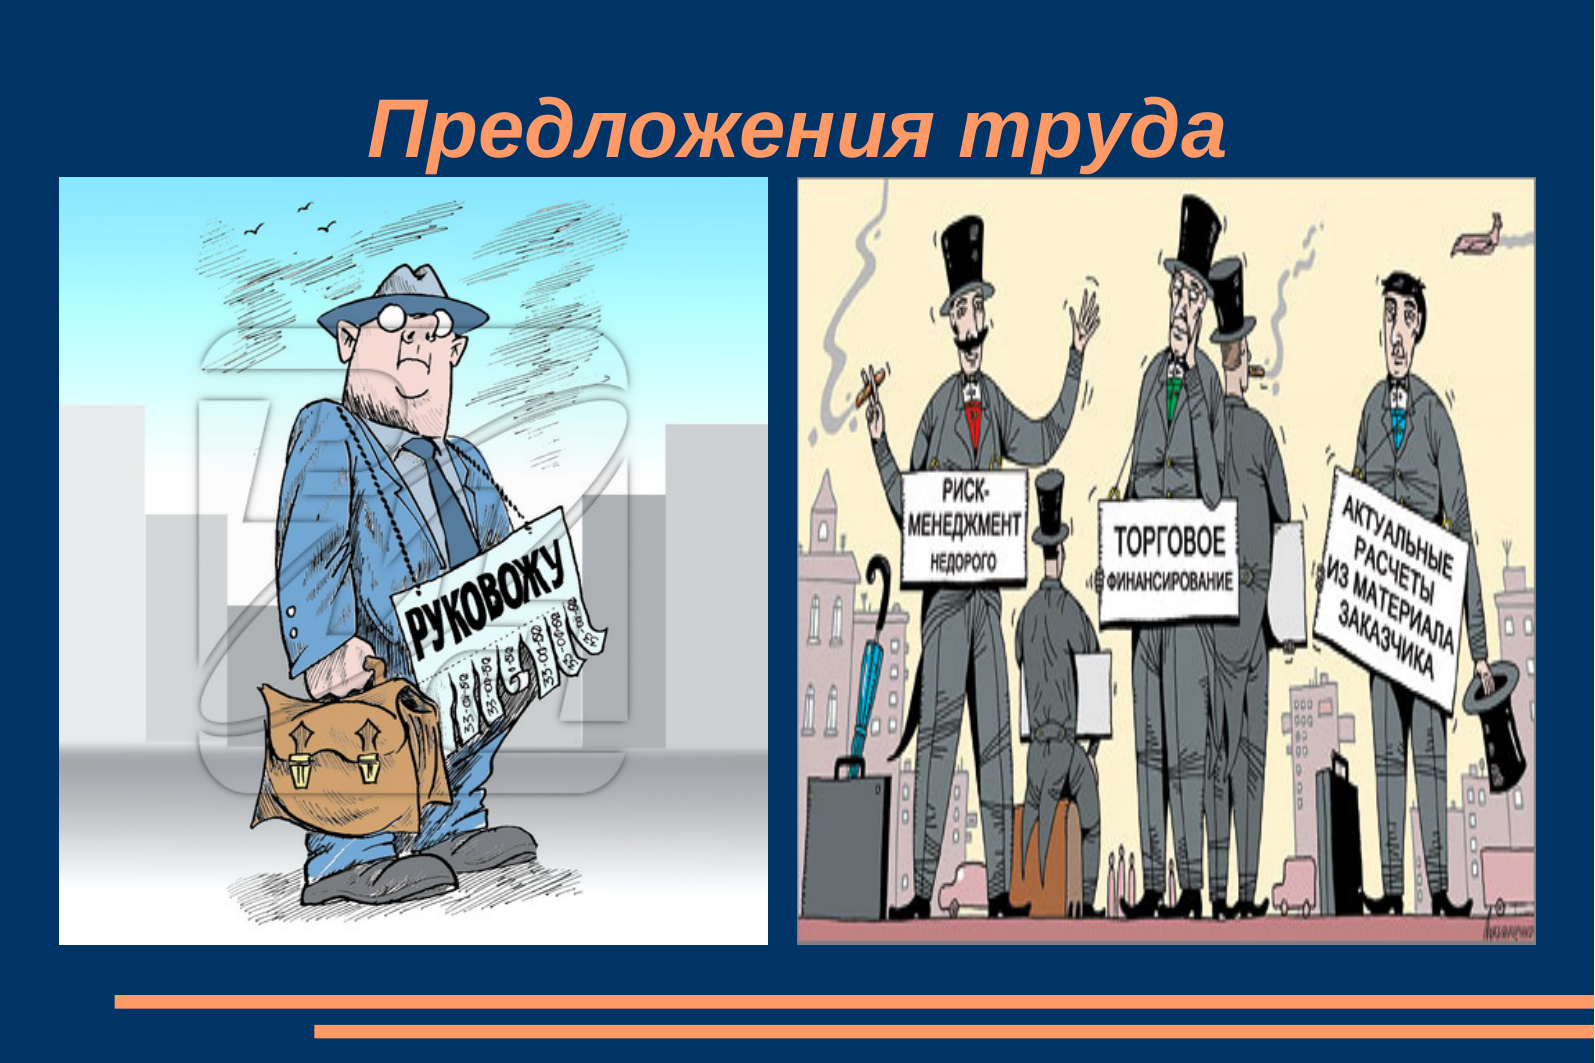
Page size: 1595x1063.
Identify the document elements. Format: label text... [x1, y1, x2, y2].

title Предложения труда [117, 47, 1479, 210]
picture [797, 177, 1536, 945]
picture [59, 177, 768, 945]
